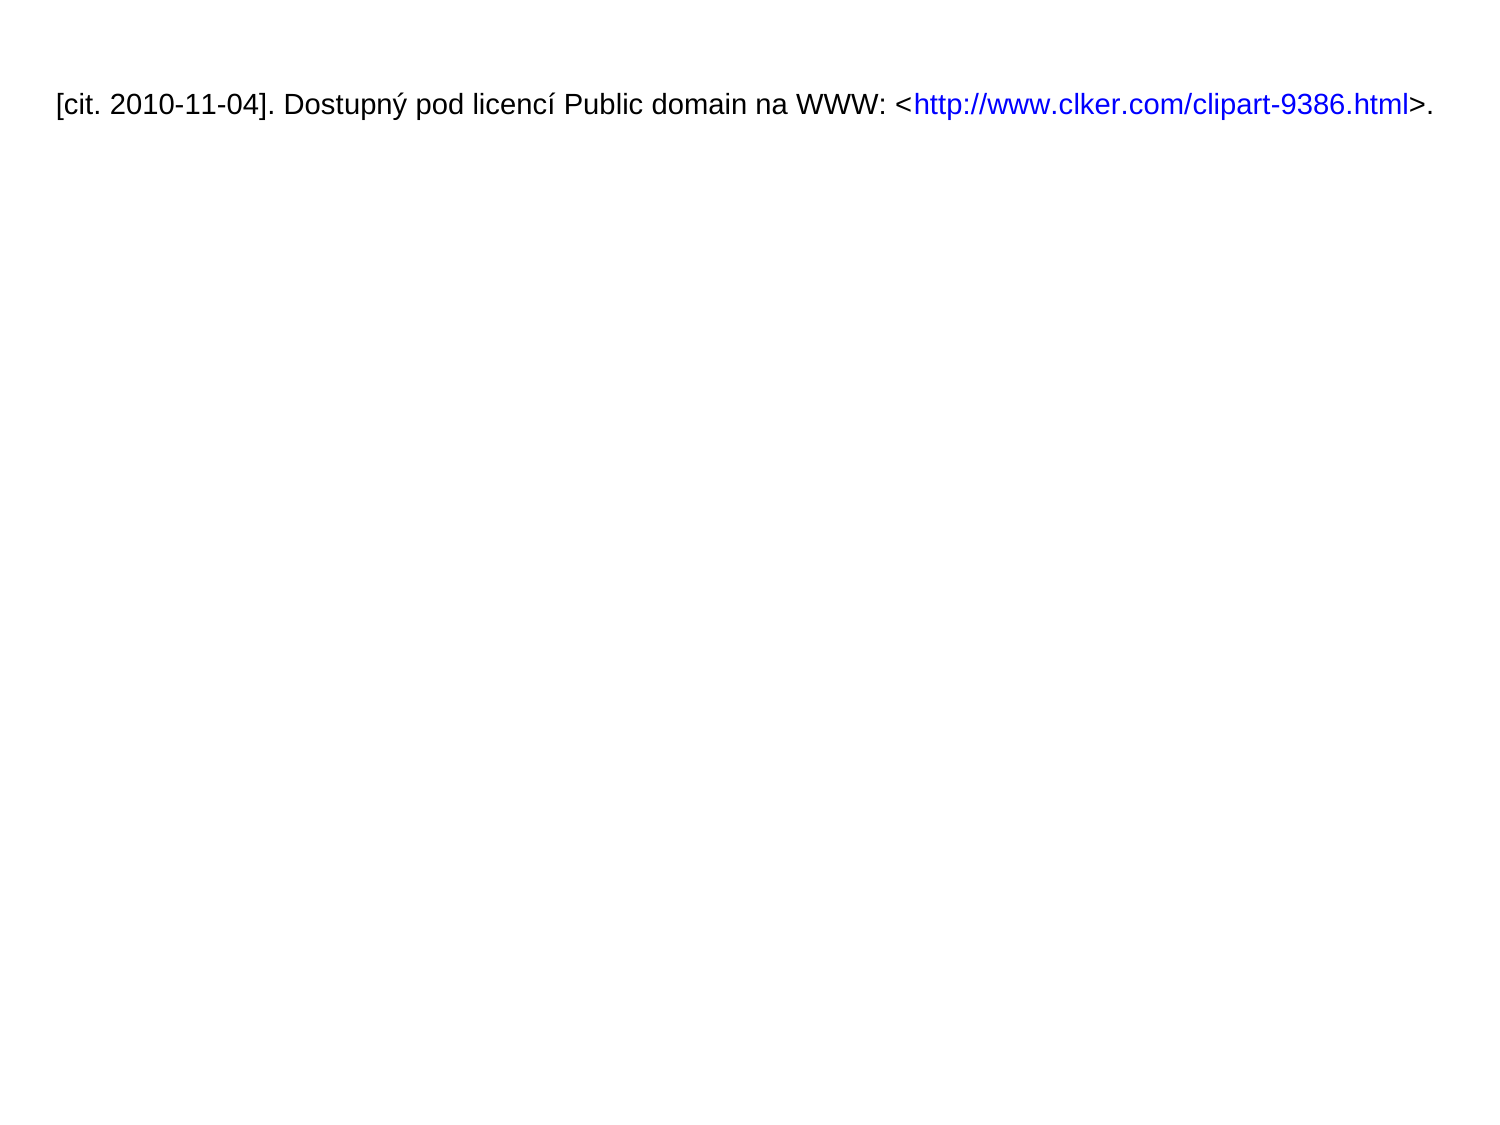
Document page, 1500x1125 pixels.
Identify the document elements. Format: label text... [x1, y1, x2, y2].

text_box [cit. 2010-11-04]. Dostupný pod licencí Public domain na WWW: <http://www.clker.com/clipart-9386.html>. [41, 78, 1459, 129]
